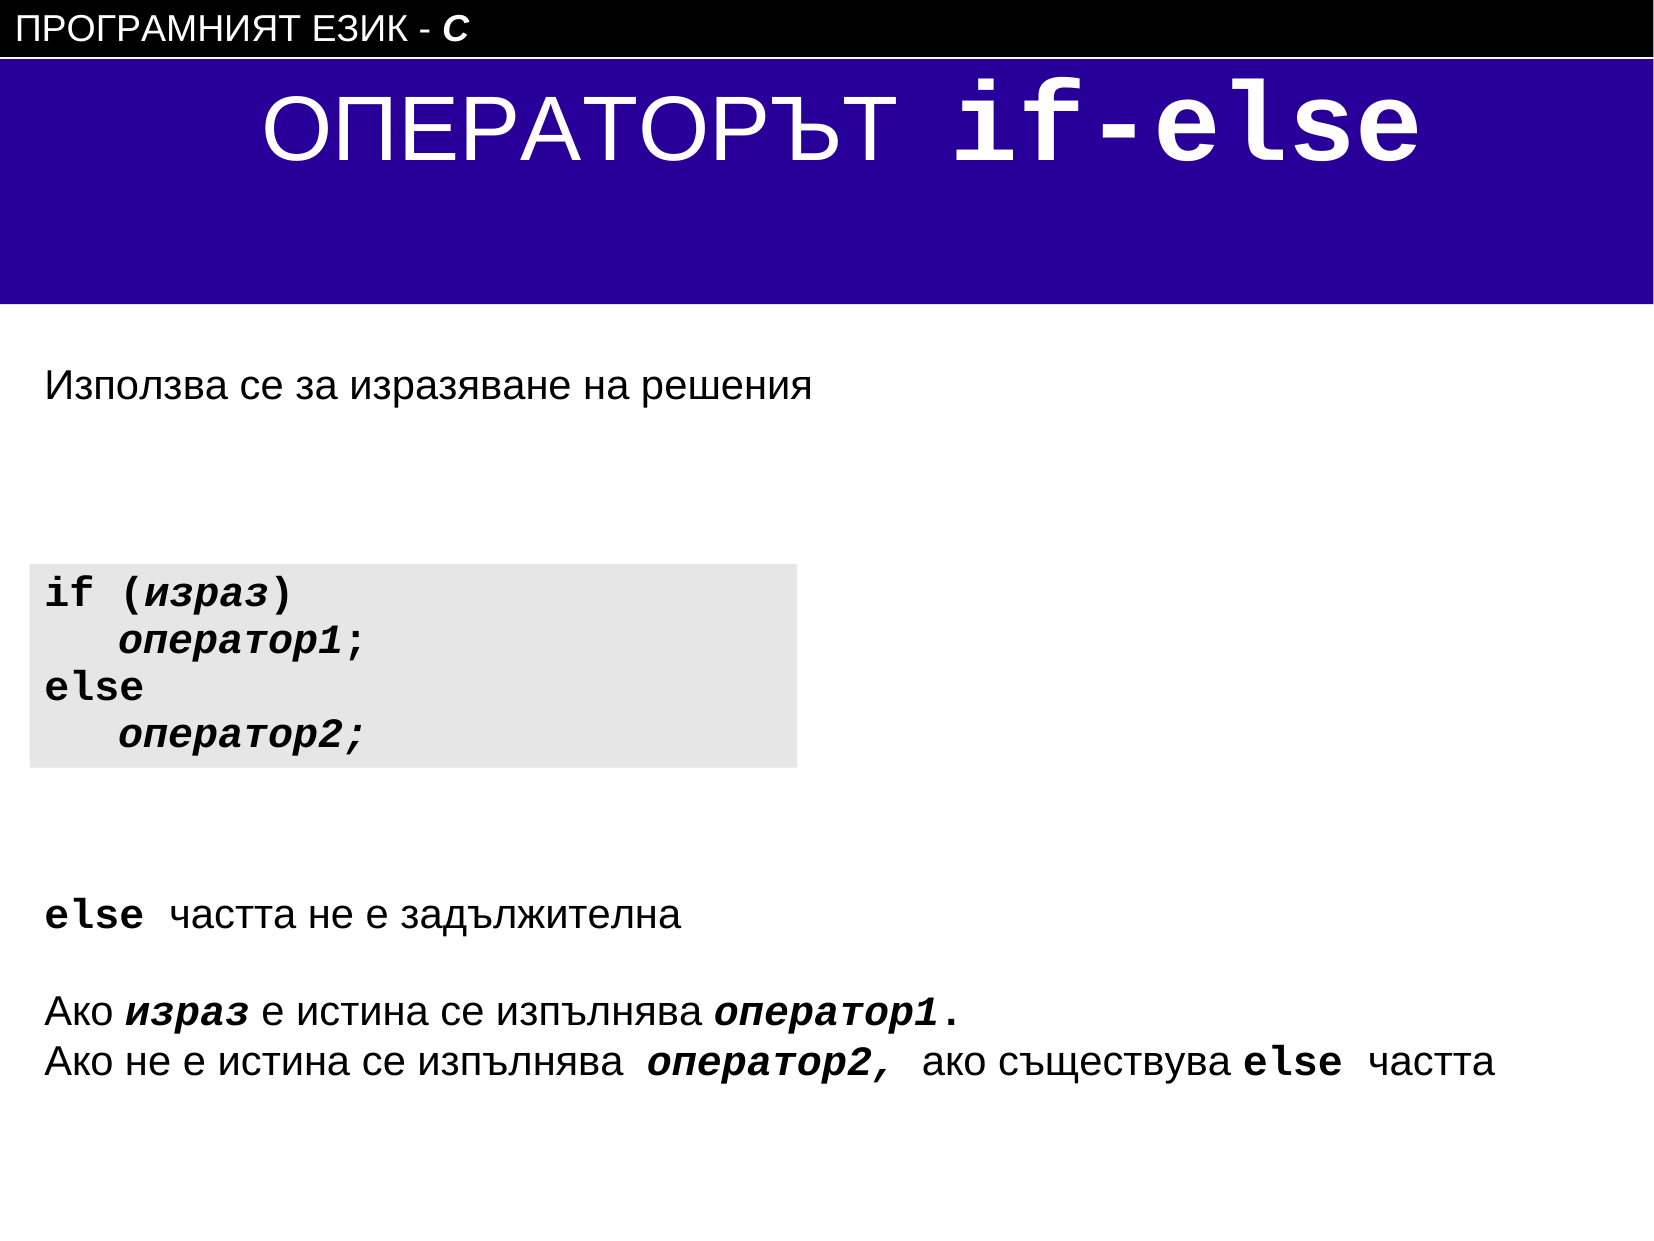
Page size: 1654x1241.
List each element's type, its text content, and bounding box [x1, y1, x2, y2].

text_box ОПЕРАТОРЪТ if-else [0, 59, 1654, 305]
text_box if (израз) оператор1; else оператор2; [29, 563, 798, 768]
text_box else частта не е задължителна Ако израз е истина се изпълнява оператор1. Ако не е истина се изпълнява оператор2, ако съществува else частта [29, 883, 1595, 1144]
text_box ПРОГРАМНИЯT ЕЗИК - С [0, 0, 1654, 57]
text_box Използва се за изразяване на решения [29, 354, 1595, 416]
